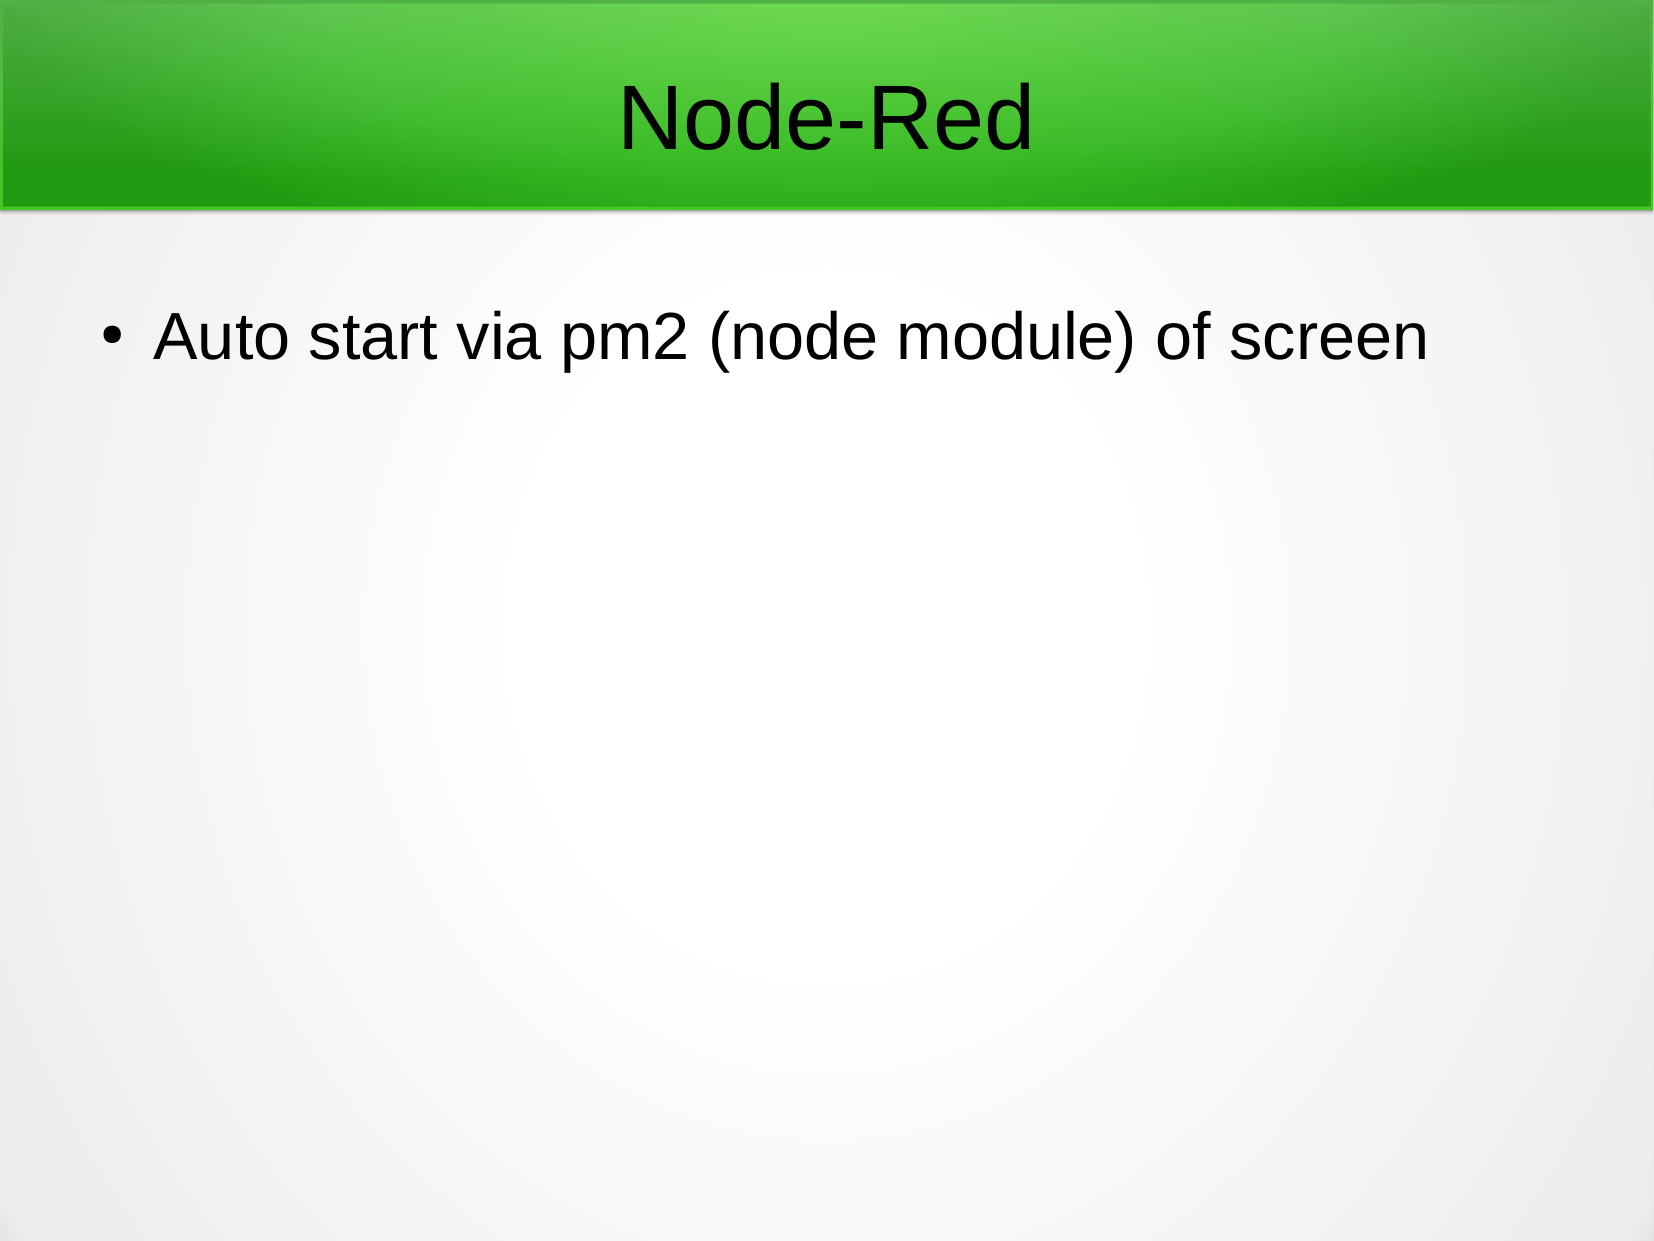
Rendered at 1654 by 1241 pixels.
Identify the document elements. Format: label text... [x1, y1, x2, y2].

list Auto start via pm2 (node module) of screen [82, 299, 1571, 1019]
title Node-Red [82, 47, 1571, 189]
